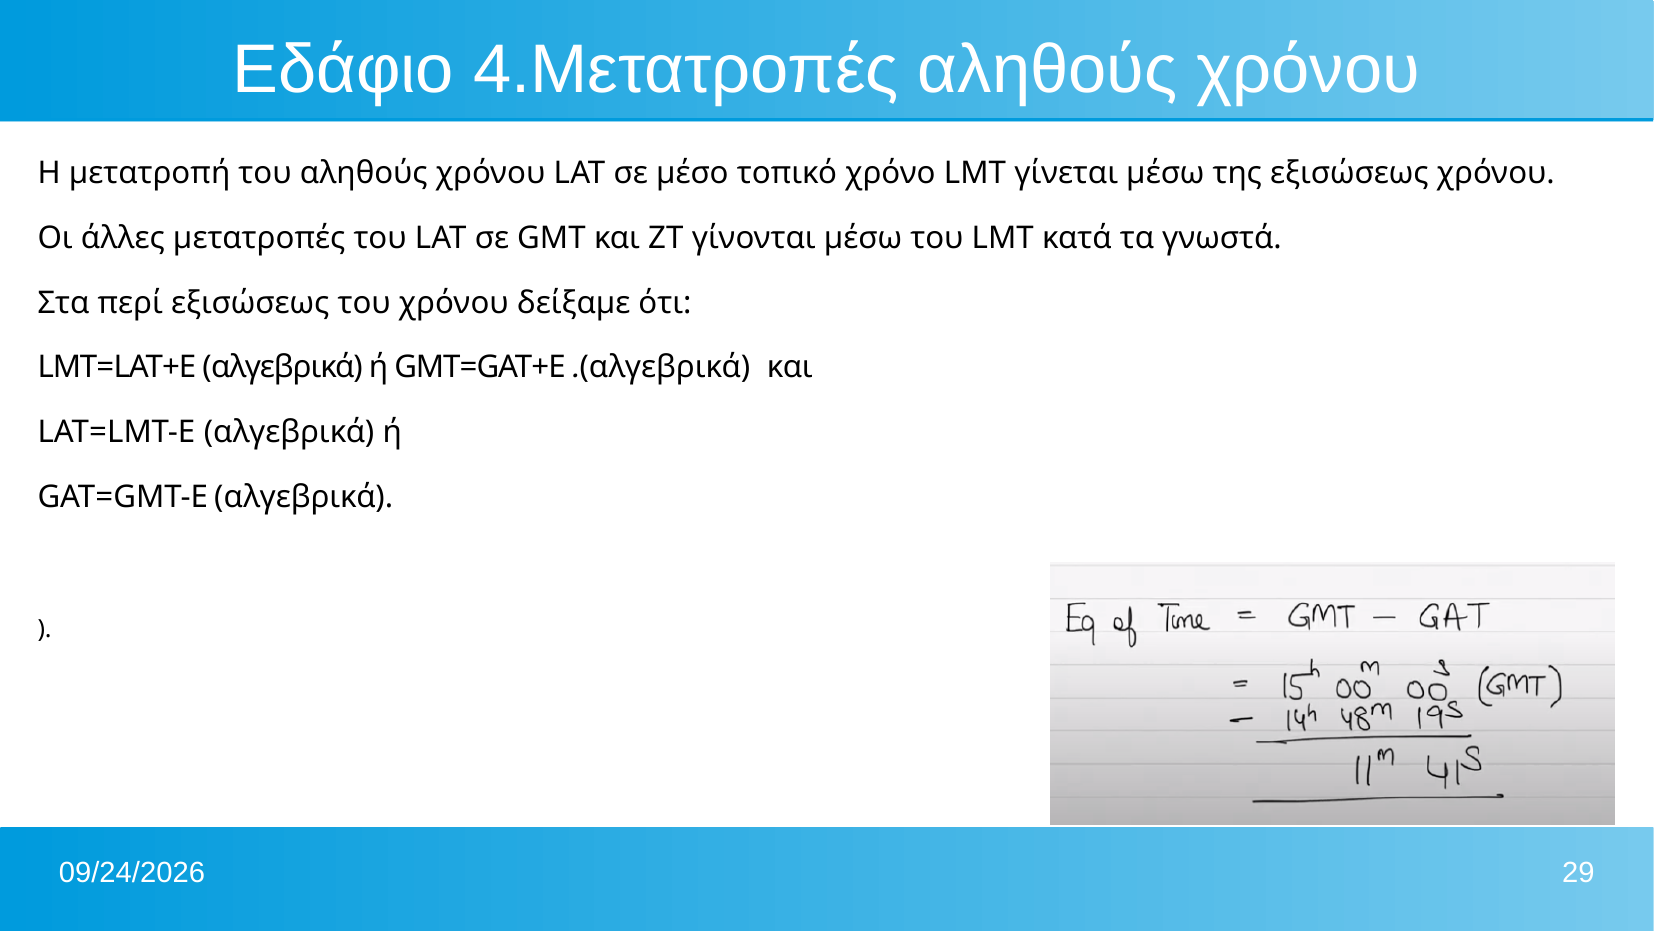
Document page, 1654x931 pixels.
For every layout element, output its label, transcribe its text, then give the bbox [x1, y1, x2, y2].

list Η μετατροπή του αληθούς χρόνου LΑΤ σε μέσο τοπικό χρόνο LΜΤ γίνεται μέσω της εξισώσεως χρόνου. Οι άλλες μετατροπές του LΑΤ σε GΜΤ και ΖΤ γίνονται μέσω του LΜΤ κατά τα γνωστά. Στα περί εξισώσεως του χρόνου δείξαμε ότι: LMT=LAT+E (αλγεβρικά) ή GMT=GAT+E .(αλγεβρικά) και LAT=LMT-E (αλγεβρικά) ή GAT=GMT-E (αλγεβρικά). ). [37, 150, 1613, 788]
title Εδάφιο 4.Μετατροπές αληθούς χρόνου [59, 29, 1595, 108]
picture [1050, 562, 1615, 826]
